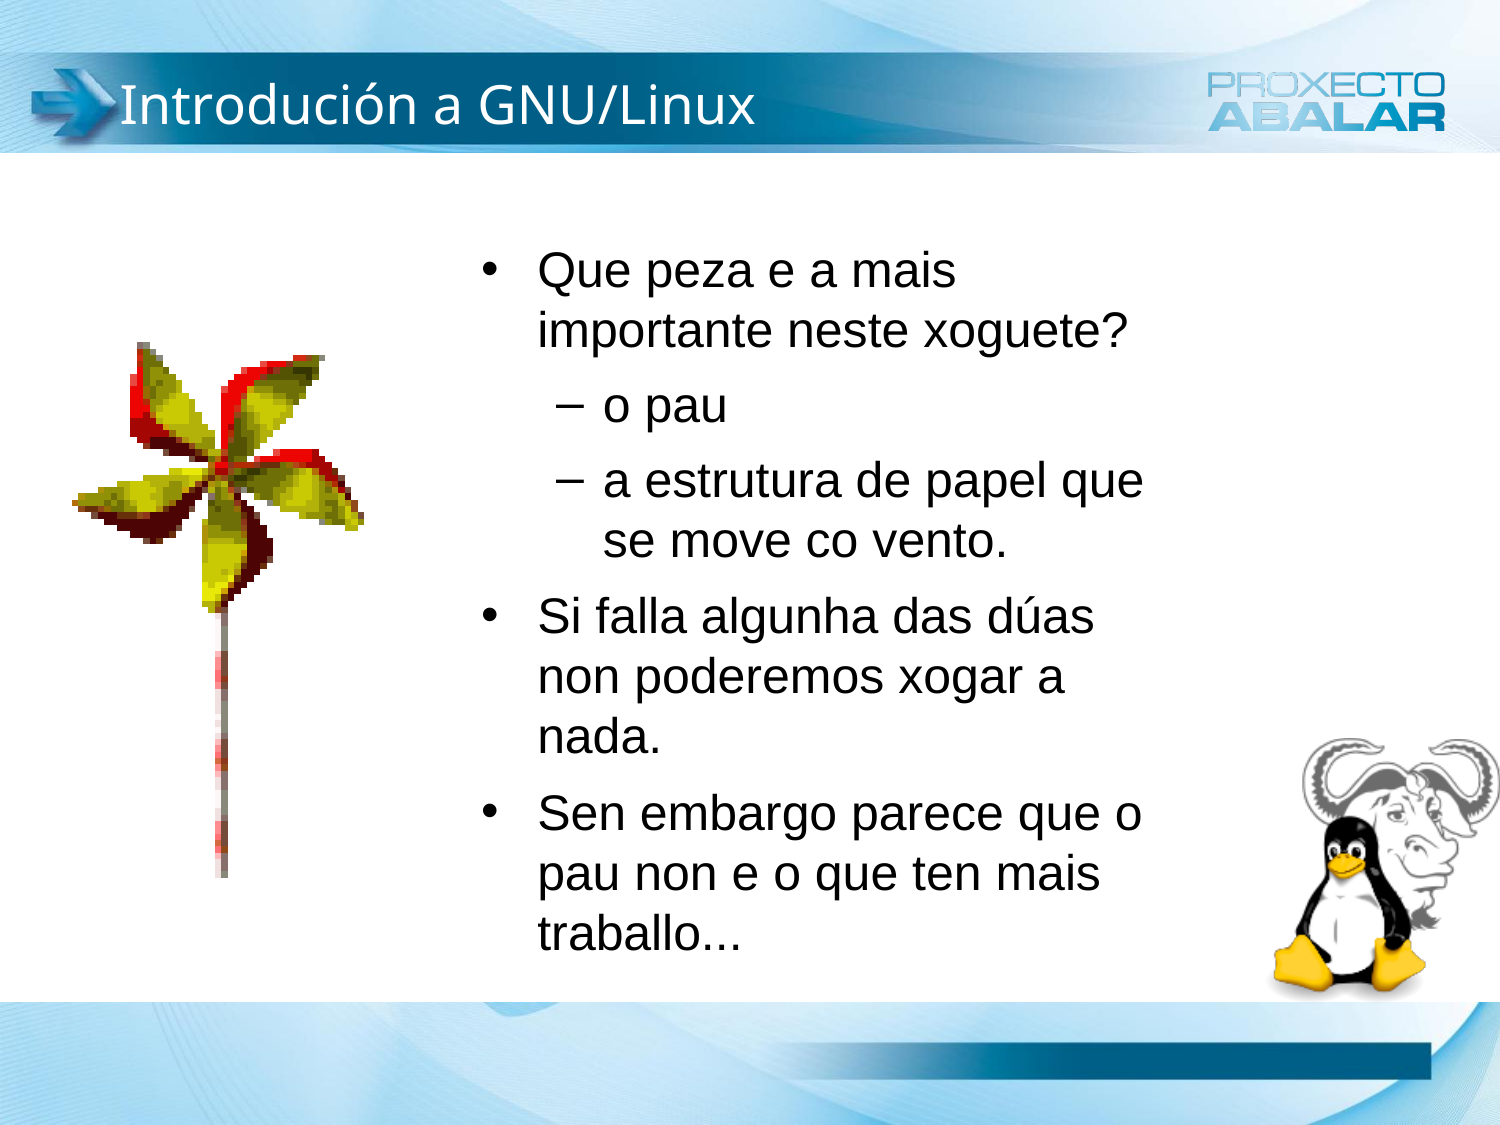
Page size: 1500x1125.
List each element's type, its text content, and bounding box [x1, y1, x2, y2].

picture [0, 0, 1500, 153]
list Que peza e a mais importante neste xoguete? o pau a estrutura de papel que se move co vento. Si falla algunha das dúas non poderemos xogar a nada. Sen embargo parece que o pau non e o que ten mais traballo... [466, 230, 1176, 969]
text_box Introdución a GNU/Linux [104, 62, 772, 143]
picture [0, 738, 1500, 1125]
picture [59, 286, 384, 916]
